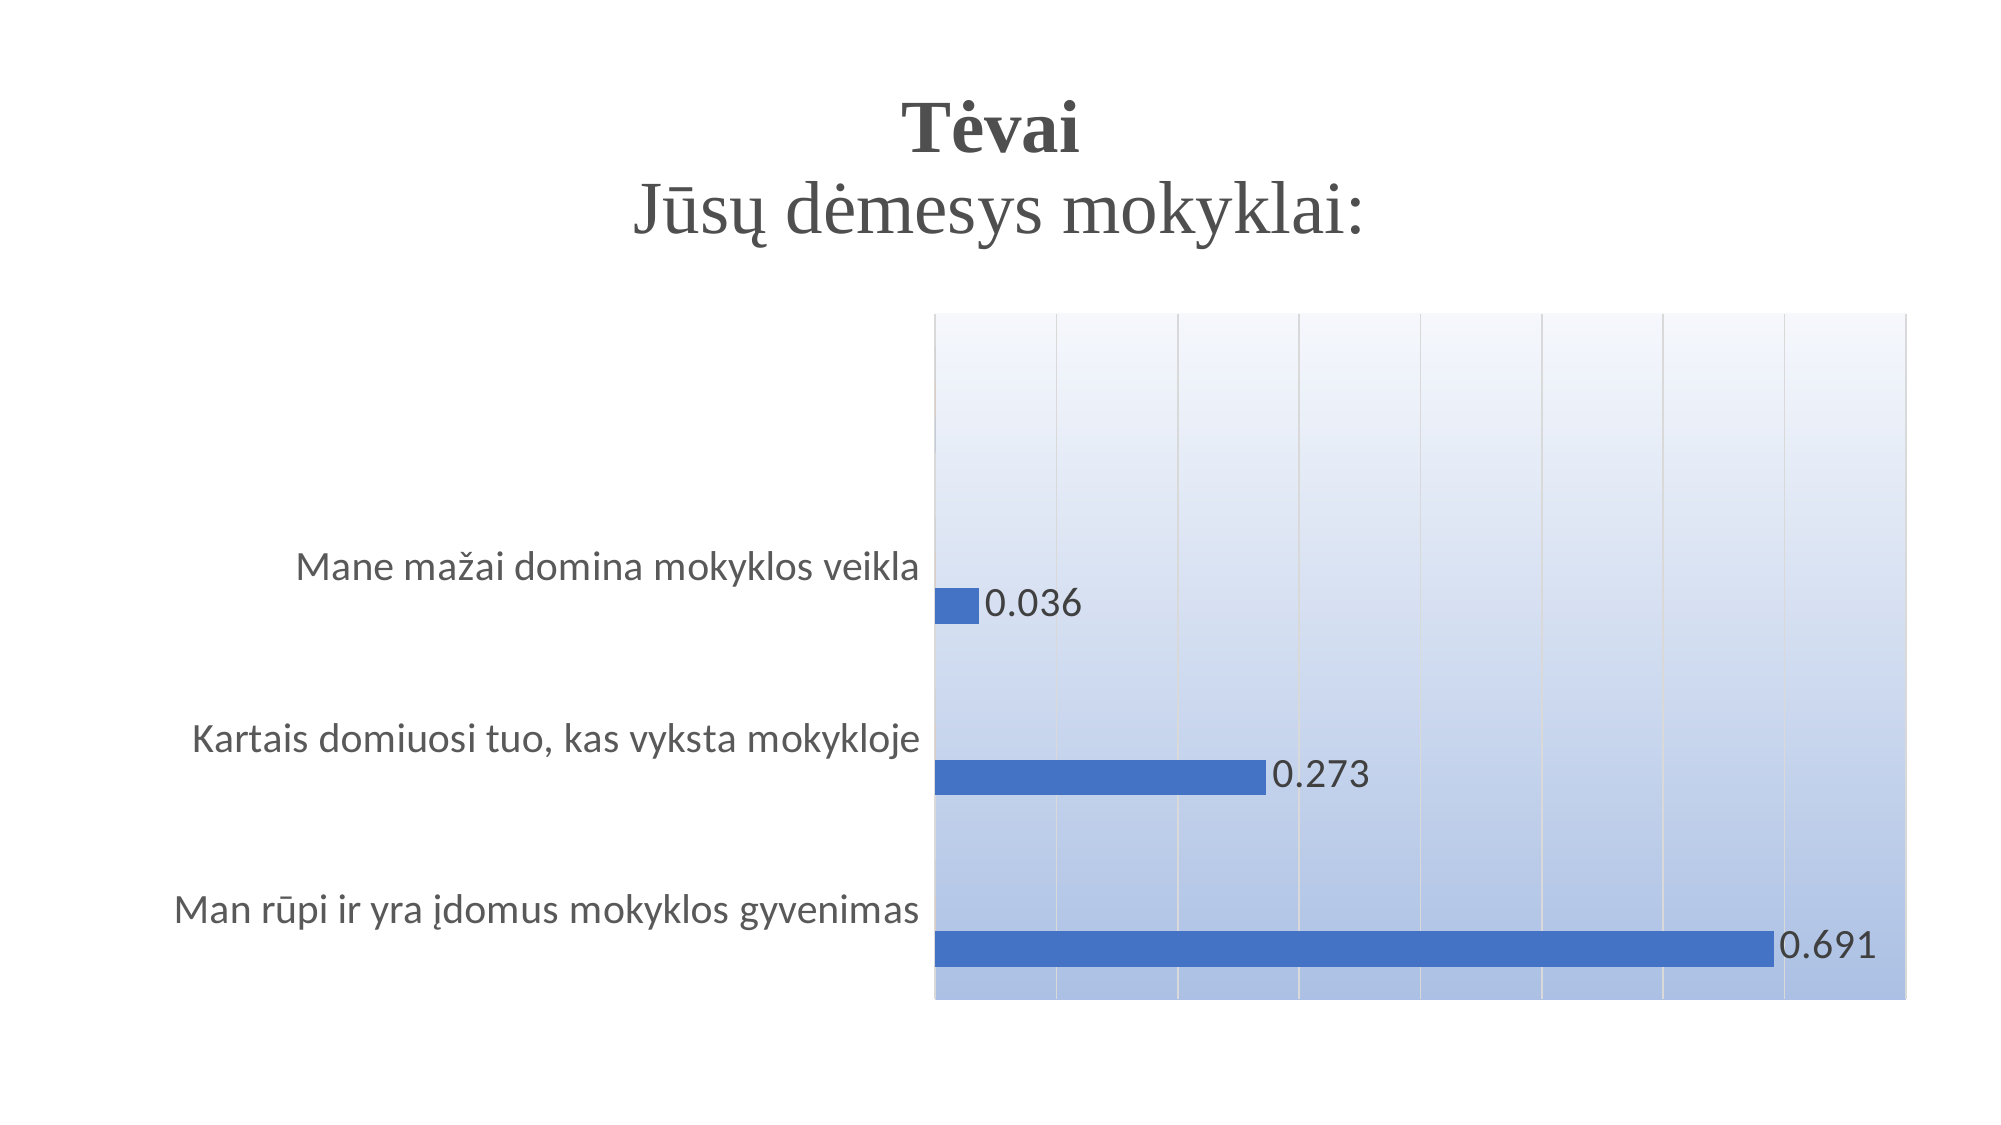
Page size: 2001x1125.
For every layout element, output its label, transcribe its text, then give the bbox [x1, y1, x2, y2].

chart [137, 299, 1942, 1014]
title Tėvai Jūsų dėmesys mokyklai: [137, 59, 1863, 278]
